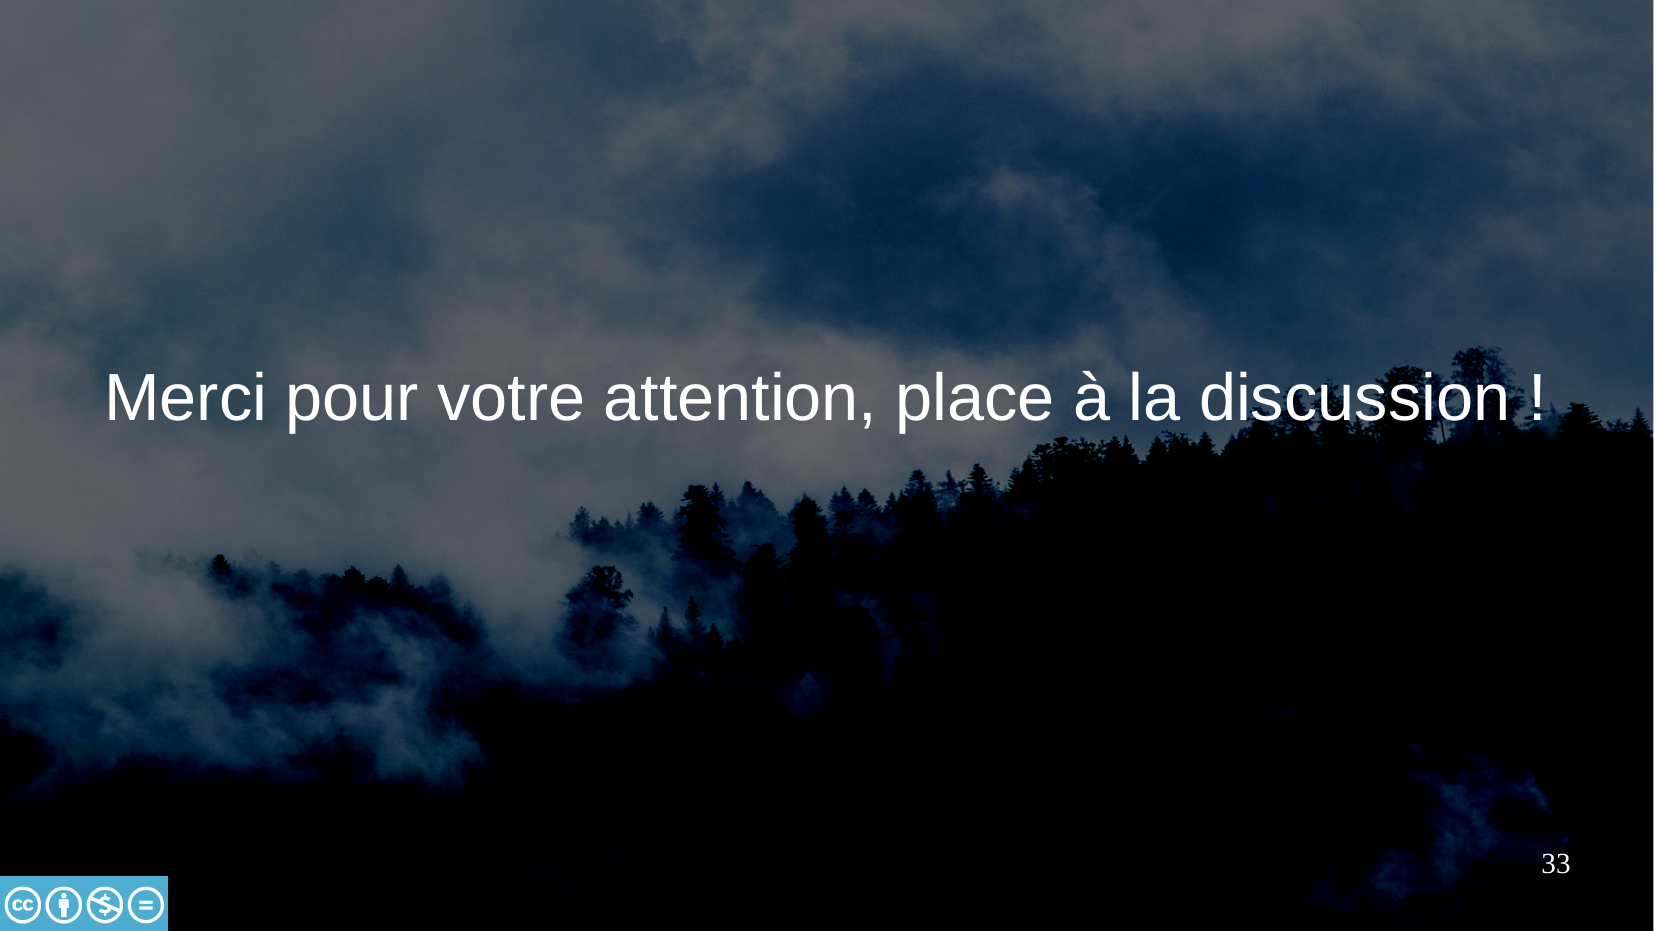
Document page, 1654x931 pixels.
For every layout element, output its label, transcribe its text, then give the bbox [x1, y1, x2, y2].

picture [0, 876, 168, 931]
subtitle Merci pour votre attention, place à la discussion ! [82, 37, 1571, 757]
